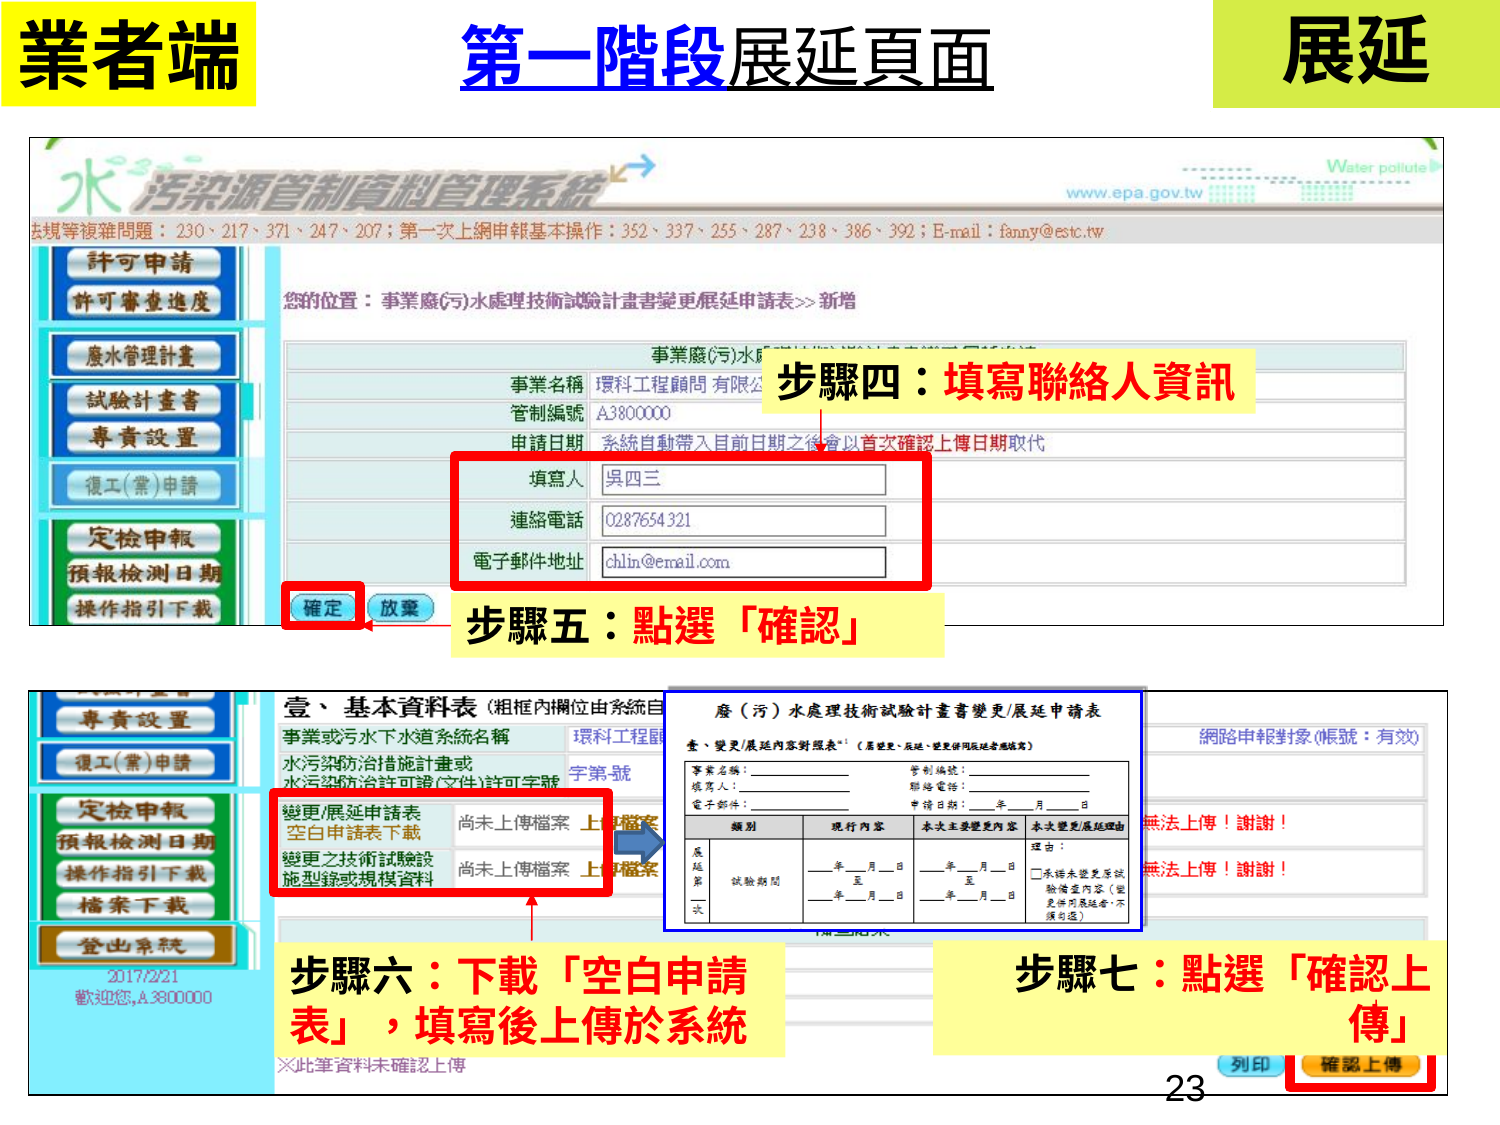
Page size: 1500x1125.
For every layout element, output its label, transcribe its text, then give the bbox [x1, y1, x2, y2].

text_box [615, 822, 664, 863]
text_box 步驟五：點選「確認」 [450, 592, 945, 658]
text_box 步驟四：填寫聯絡人資訊 [761, 348, 1256, 414]
picture [29, 137, 1444, 626]
text_box 步驟七：點選「確認上傳」 [933, 940, 1447, 1056]
text_box <編號> [1295, 1056, 1427, 1083]
text_box 業者端 [3, 1, 257, 107]
text_box 展延 [1210, 0, 1500, 110]
picture [290, 591, 355, 621]
text_box 步驟六：下載「空白申請表」，填寫後上傳於系統 [274, 942, 786, 1058]
text_box 第一階段展延頁面 [445, 7, 1010, 103]
text_box <編號> [1149, 1056, 1500, 1117]
text_box 展延 [1208, 1, 1500, 114]
picture [665, 692, 1140, 929]
picture [1143, 691, 1147, 926]
picture [29, 691, 1447, 1094]
